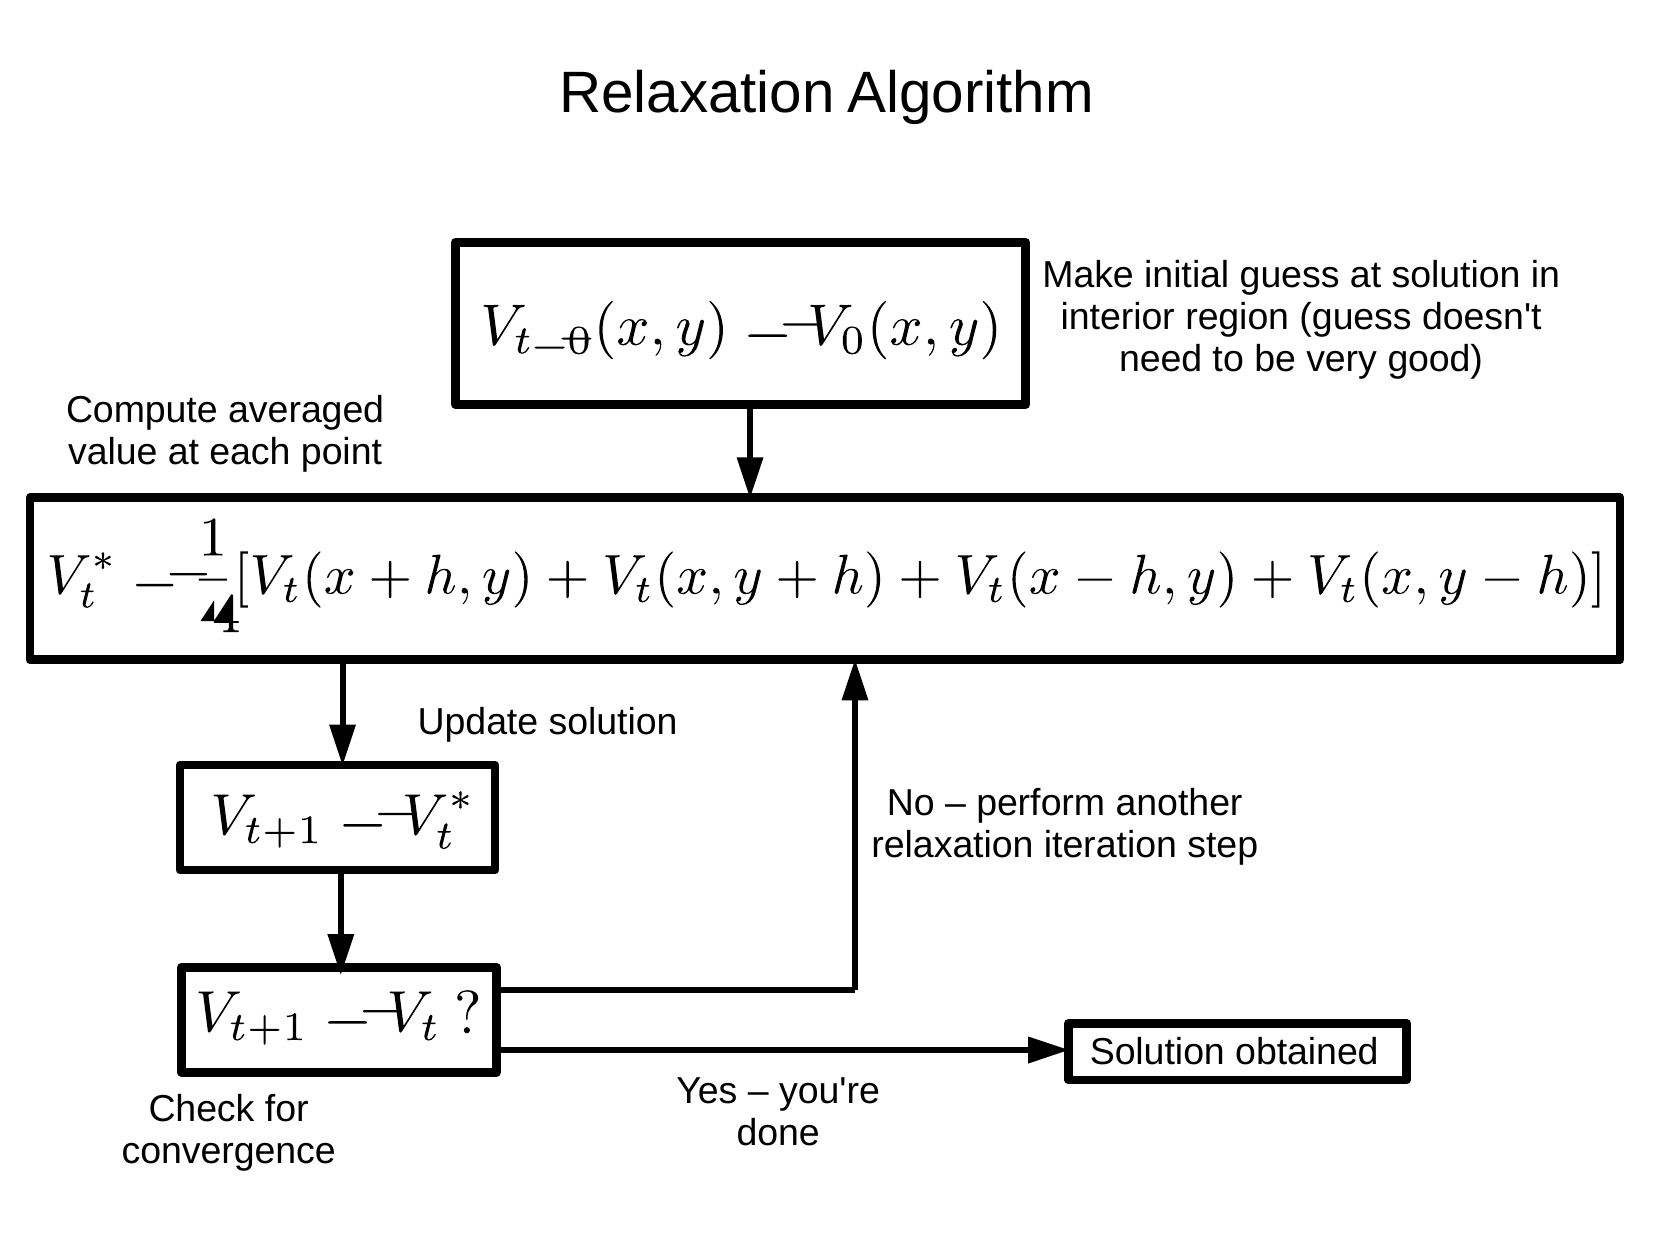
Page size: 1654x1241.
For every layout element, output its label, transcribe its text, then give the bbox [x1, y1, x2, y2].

text_box [180, 765, 496, 871]
text_box [181, 967, 497, 1073]
text_box Yes – you're done [658, 1062, 899, 1162]
text_box Check for convergence [78, 1080, 379, 1180]
text_box Make initial guess at solution in interior region (guess doesn't need to be very good) [1023, 245, 1579, 387]
text_box Solution obtained [1046, 1023, 1422, 1081]
text_box [30, 497, 1621, 660]
title Relaxation Algorithm [82, 49, 1571, 136]
text_box No – perform another relaxation iteration step [847, 774, 1283, 873]
text_box Compute averaged value at each point [45, 381, 406, 481]
text_box [455, 242, 1026, 405]
text_box Update solution [390, 693, 706, 751]
